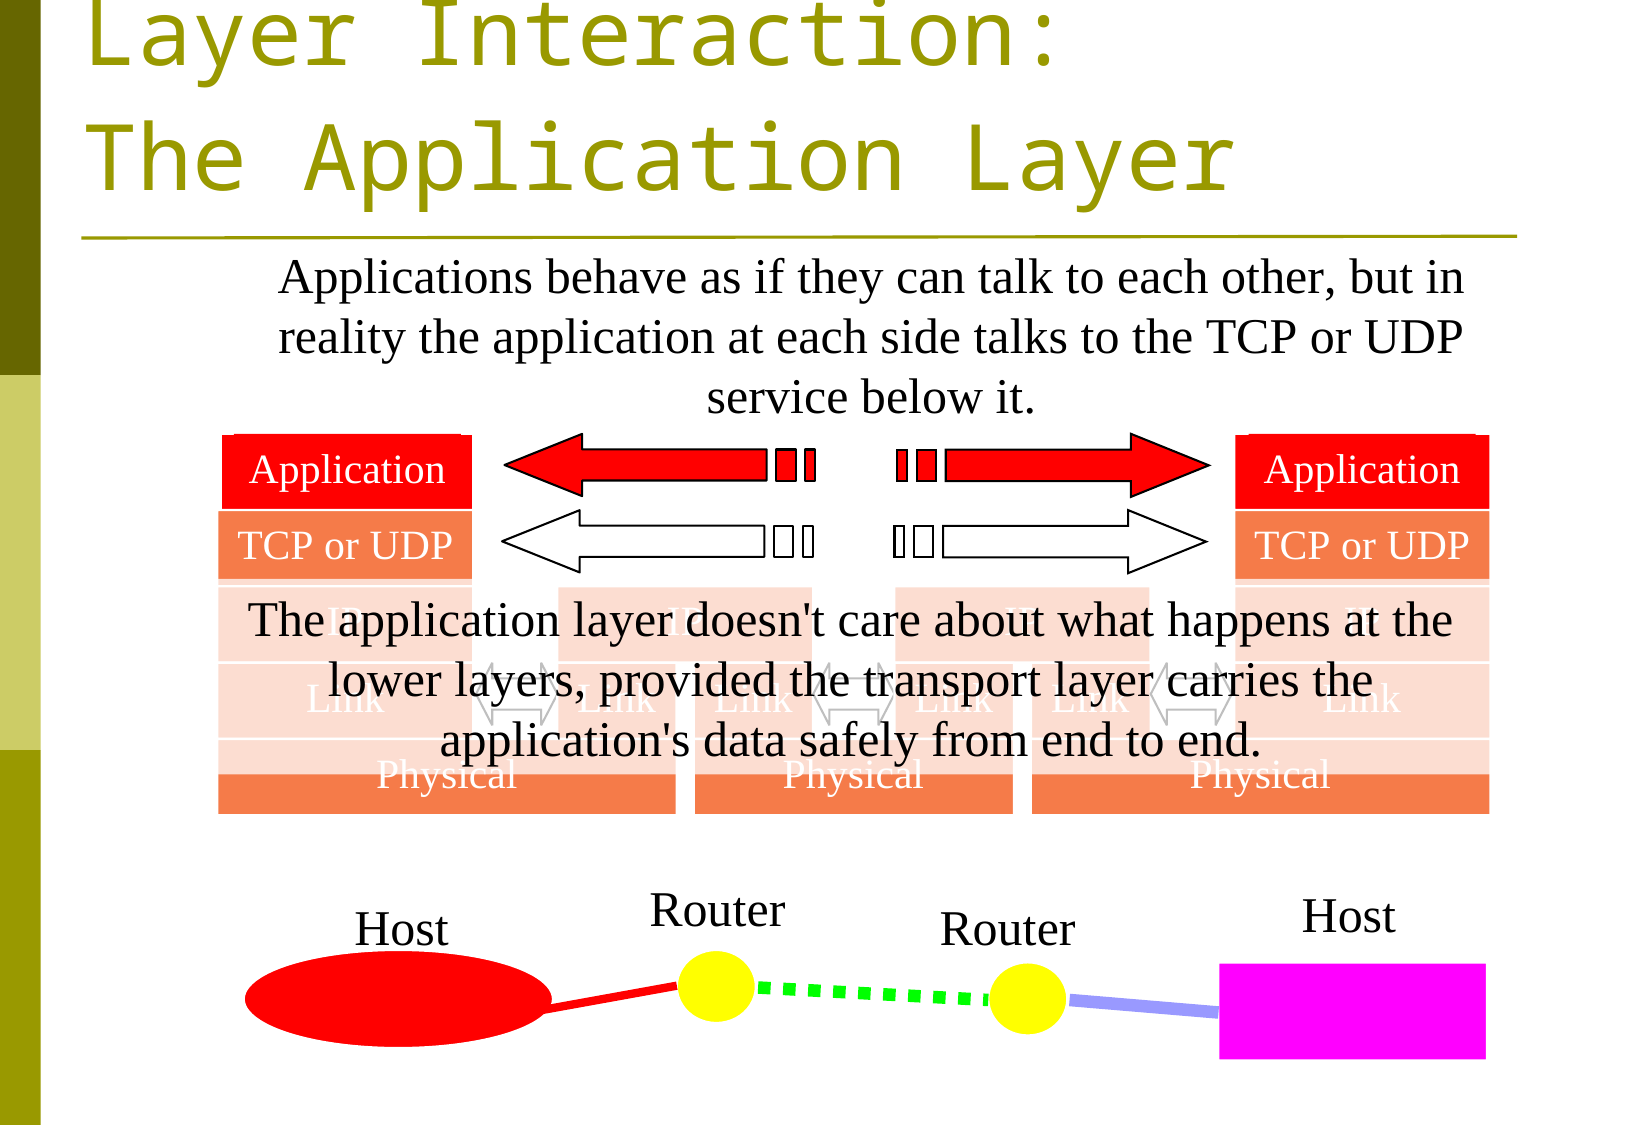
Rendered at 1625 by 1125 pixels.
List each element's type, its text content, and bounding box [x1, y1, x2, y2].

text_box [677, 950, 756, 1023]
text_box [217, 775, 677, 816]
text_box Physical [361, 775, 533, 805]
text_box Application [1248, 433, 1476, 500]
text_box TCP or UDP [1239, 510, 1486, 576]
text_box [504, 433, 767, 497]
text_box The application layer doesn't care about what happens at the lower layers, provided the transport layer carries the application's data safely from end to end. [202, 578, 1500, 775]
text_box [693, 775, 1014, 816]
text_box [217, 433, 474, 578]
text_box Router [924, 887, 1091, 963]
text_box [988, 963, 1068, 1036]
text_box Router [634, 869, 801, 945]
text_box [1234, 433, 1491, 578]
text_box Physical [1174, 775, 1346, 805]
text_box [805, 449, 815, 481]
text_box [897, 450, 907, 481]
text_box [1218, 962, 1488, 1061]
text_box [917, 450, 936, 481]
text_box Applications behave as if they can talk to each other, but in reality the application at each side talks to the TCP or UDP service below it. [237, 235, 1506, 432]
text_box Host [1286, 874, 1412, 951]
text_box [243, 953, 553, 1048]
text_box Host [339, 887, 464, 963]
text_box Physical [767, 775, 940, 805]
text_box [945, 433, 1209, 497]
text_box Application [233, 433, 461, 500]
text_box [776, 449, 796, 481]
text_box [1030, 775, 1491, 816]
title Layer Interaction: The Application Layer [67, 0, 1449, 225]
text_box TCP or UDP [222, 510, 469, 576]
